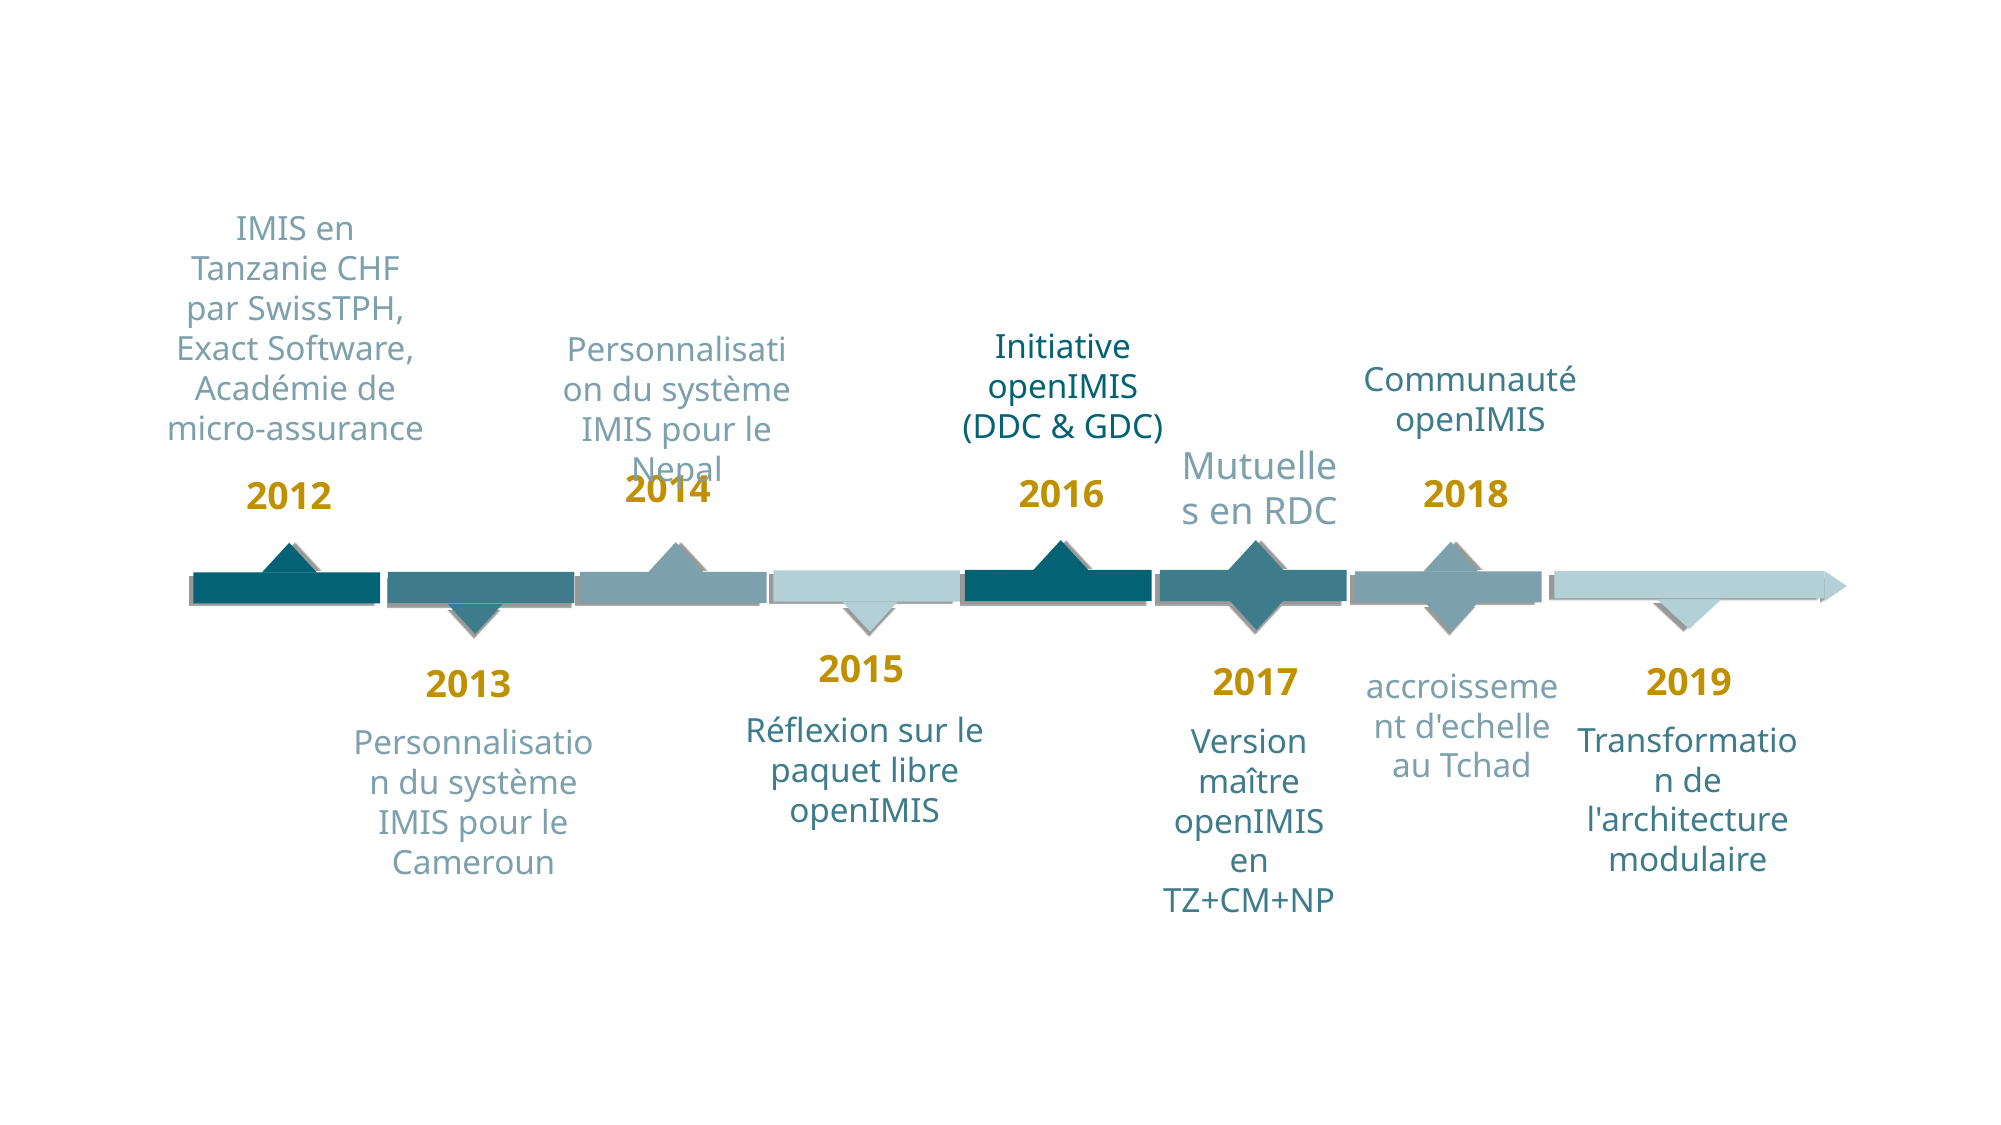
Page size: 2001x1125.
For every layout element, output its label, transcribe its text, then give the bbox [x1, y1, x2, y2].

text_box 2016 [1003, 462, 1141, 523]
text_box [773, 570, 961, 632]
text_box 2019 [1631, 650, 1747, 711]
text_box [1554, 571, 1847, 630]
text_box [387, 571, 575, 634]
text_box Version maître openIMIS en TZ+CM+NP [1138, 712, 1361, 927]
text_box Personnalisation du système IMIS pour le Cameroun [328, 713, 619, 889]
text_box 2012 [231, 464, 348, 525]
text_box Mutuelles en RDC [1159, 434, 1360, 540]
text_box [193, 542, 381, 604]
text_box 2017 [1197, 650, 1314, 711]
text_box IMIS en Tanzanie CHF par SwissTPH, Exact Software, Académie de micro-assurance [149, 199, 443, 455]
text_box Personnalisation du système IMIS pour le Nepal [544, 321, 809, 496]
text_box 2013 [410, 653, 557, 713]
text_box [579, 542, 767, 604]
text_box Communauté openIMIS [1346, 350, 1595, 446]
text_box 2014 [610, 496, 726, 518]
text_box 2015 [803, 638, 966, 698]
text_box Réflexion sur le paquet libre openIMIS [720, 701, 1010, 837]
text_box accroissement d'echelle au Tchad [1346, 657, 1578, 793]
text_box [1354, 541, 1542, 632]
text_box [964, 540, 1152, 602]
text_box [1159, 540, 1347, 630]
text_box 2018 [1408, 462, 1525, 523]
text_box Transformation de l'architecture modulaire [1561, 711, 1814, 886]
text_box Initiative openIMIS (DDC & GDC) [938, 318, 1188, 453]
